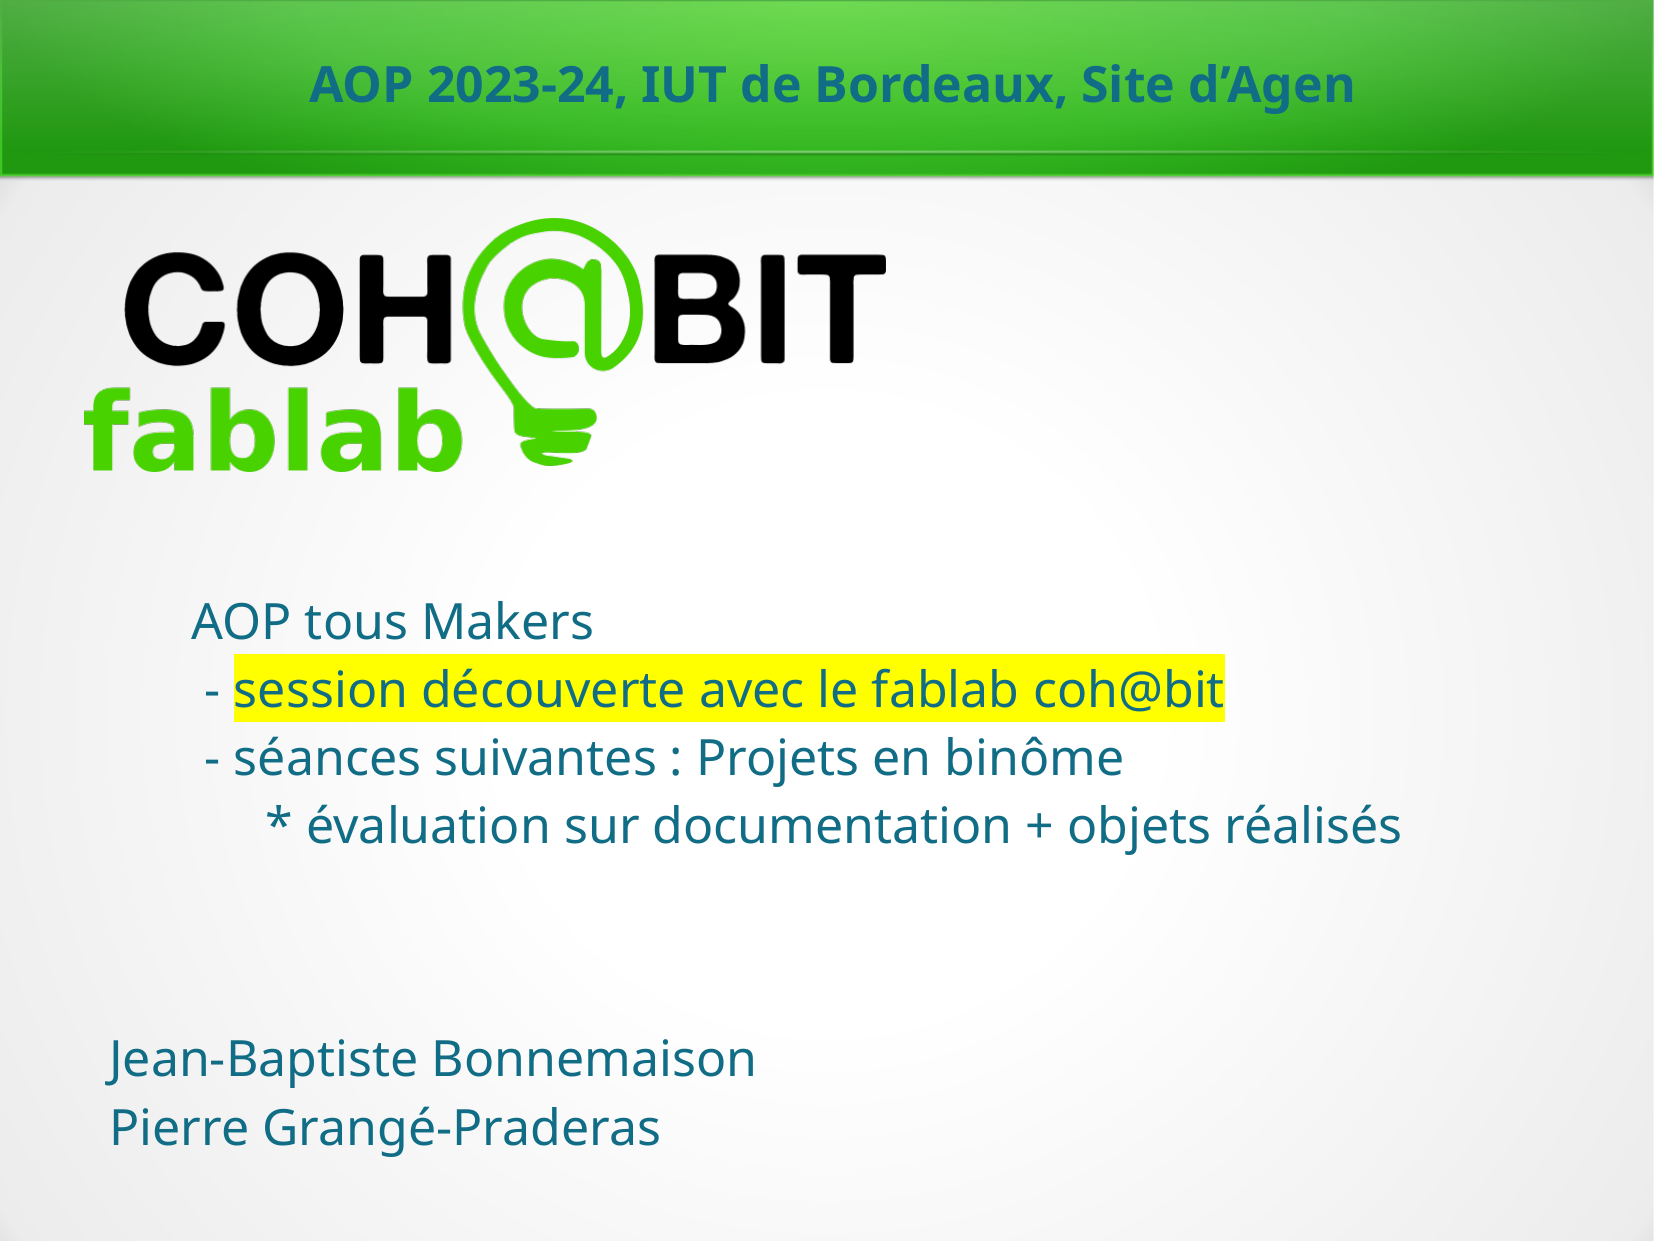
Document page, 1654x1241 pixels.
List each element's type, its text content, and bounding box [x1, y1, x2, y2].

text_box AOP tous Makers - session découverte avec le fablab coh@bit - séances suivantes : Projets en binôme * évaluation sur documentation + objets réalisés [177, 578, 1483, 945]
text_box Jean-Baptiste Bonnemaison Pierre Grangé-Praderas [94, 1015, 1016, 1148]
title AOP 2023-24, IUT de Bordeaux, Site d’Agen [88, 11, 1577, 154]
picture [0, 0, 1654, 1241]
